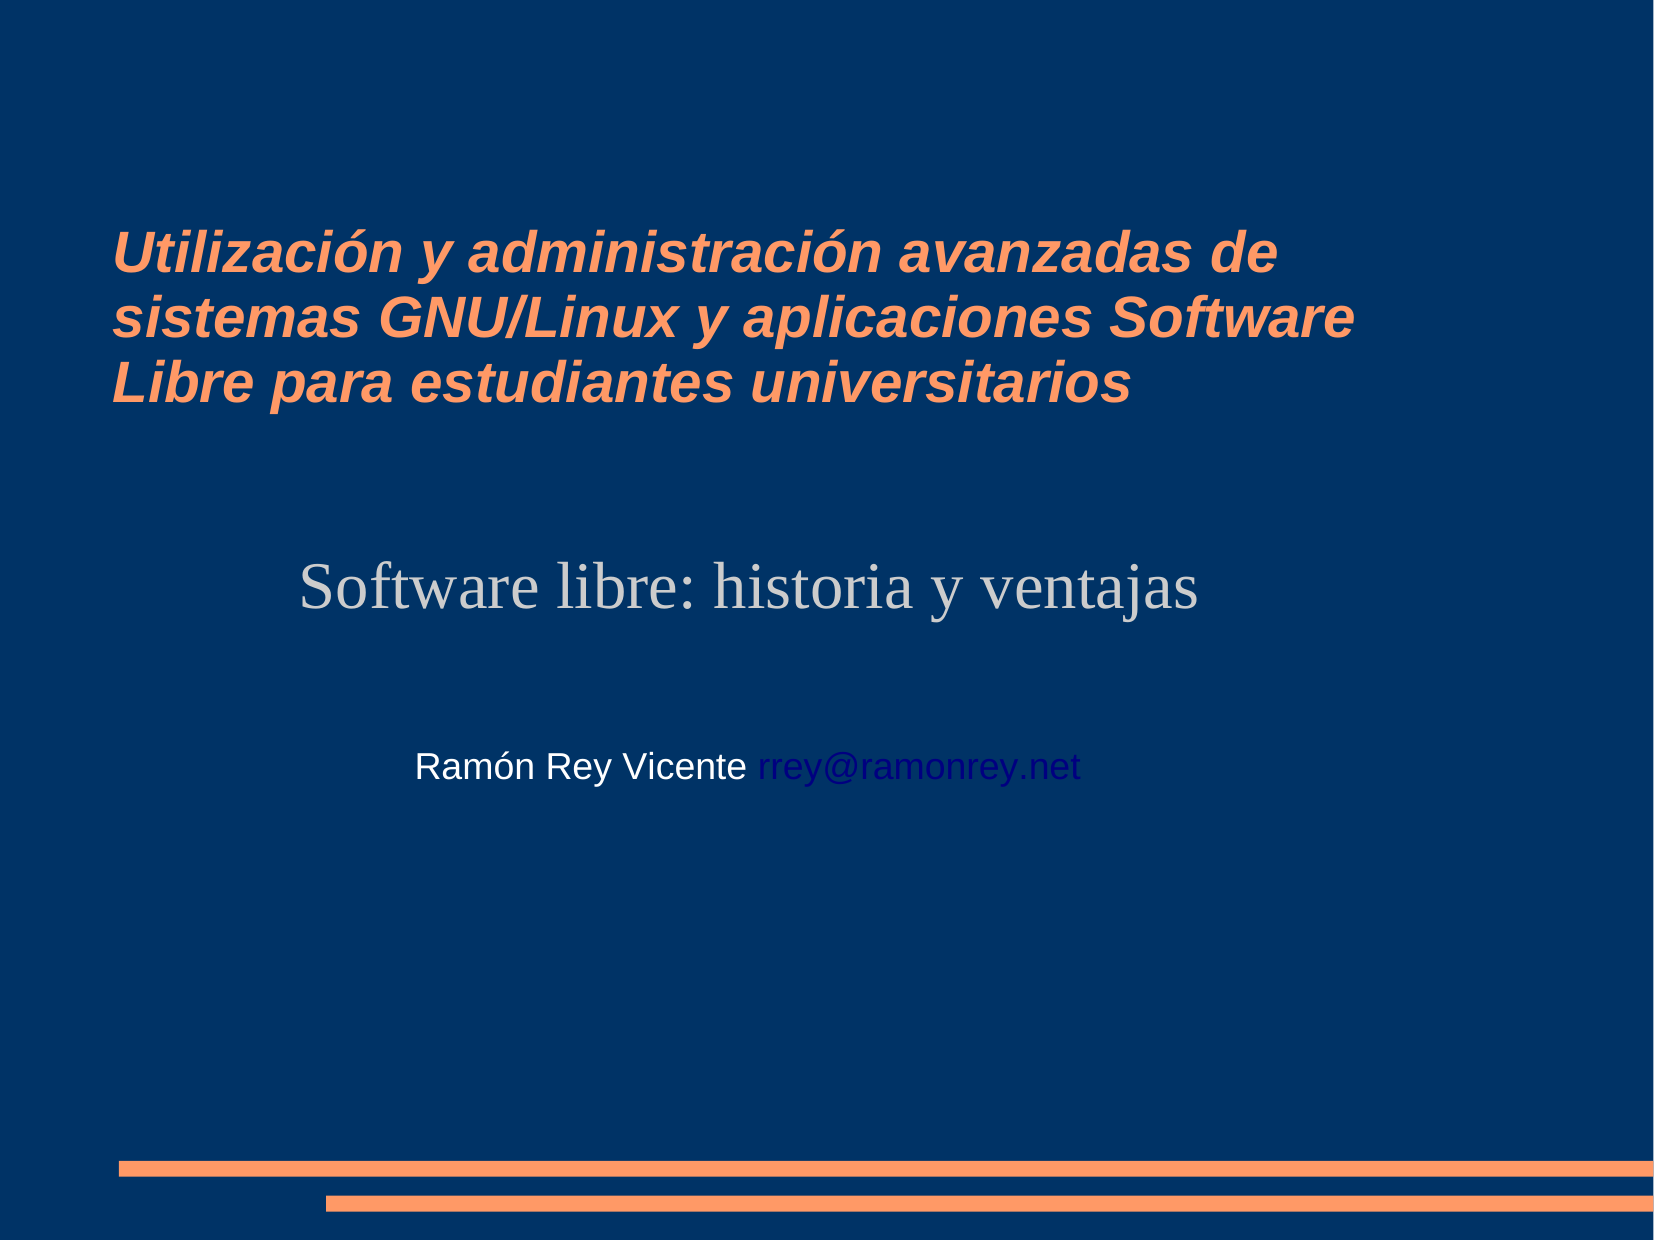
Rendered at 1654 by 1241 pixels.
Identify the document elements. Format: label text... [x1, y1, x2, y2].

text_box Ramón Rey Vicente rrey@ramonrey.net [147, 738, 1359, 886]
text_box Software libre: historia y ventajas [112, 463, 1388, 709]
title Utilización y administración avanzadas de sistemas GNU/Linux y aplicaciones Software Libre para estudiantes universitarios [112, 213, 1388, 421]
